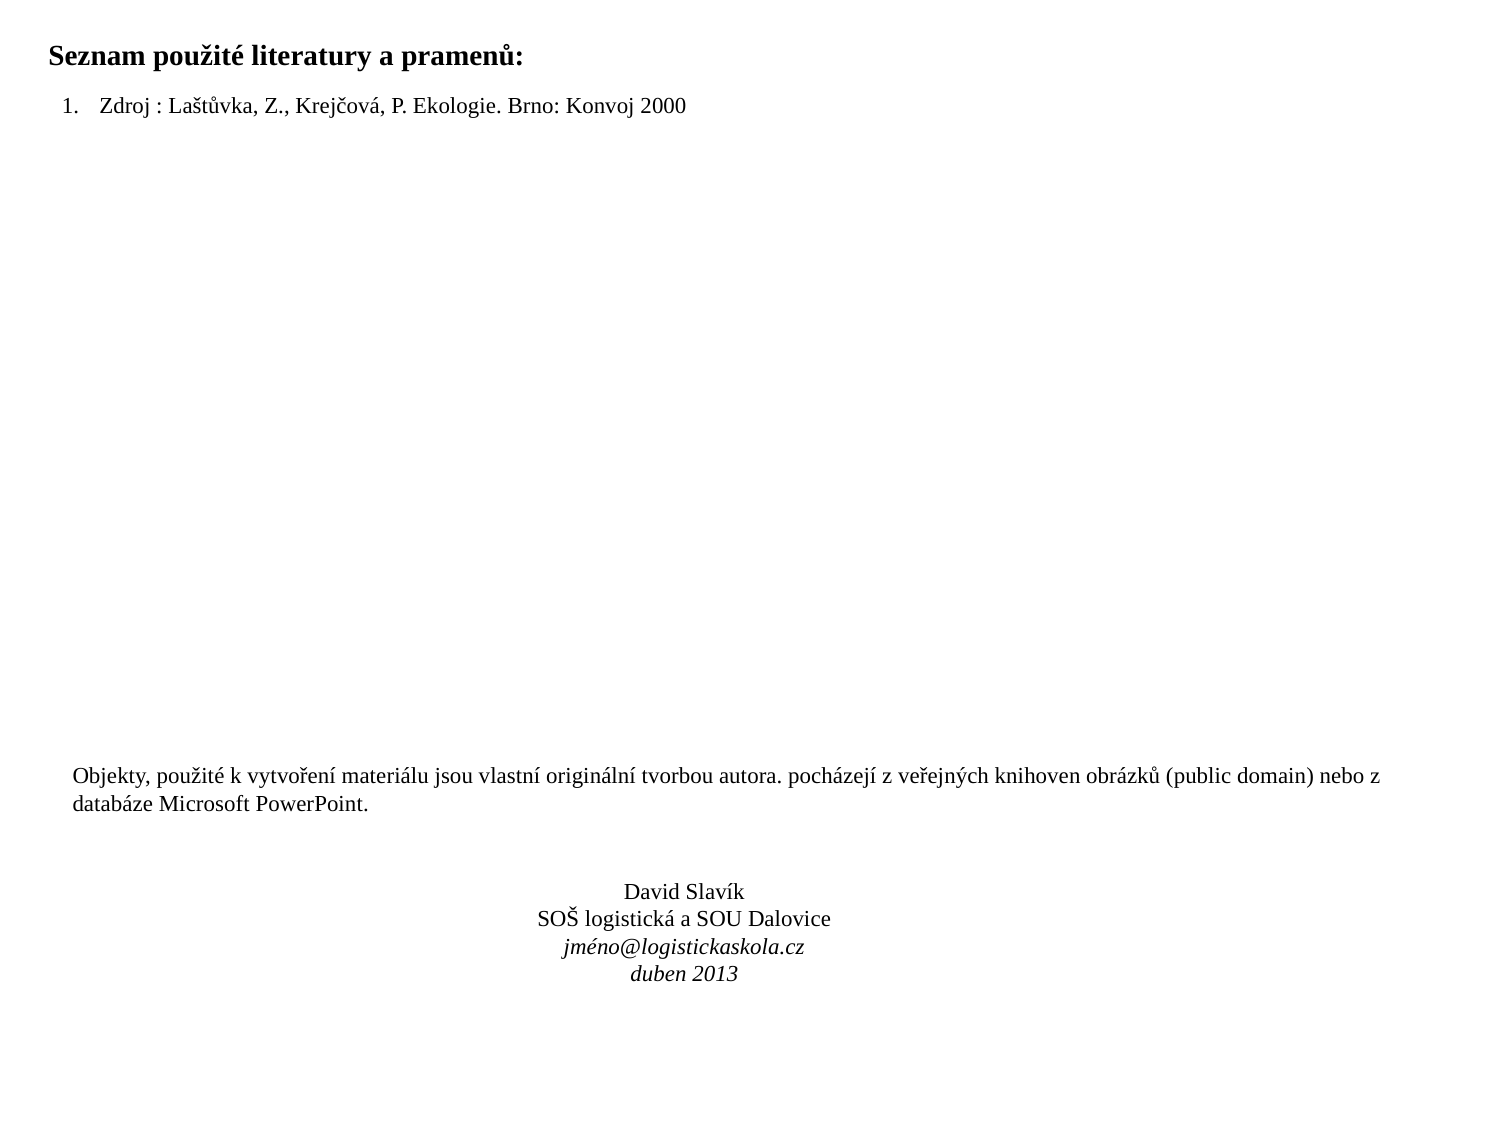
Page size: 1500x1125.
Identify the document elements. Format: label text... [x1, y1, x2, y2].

text_box Objekty, použité k vytvoření materiálu jsou vlastní originální tvorbou autora. pocházejí z veřejných knihoven obrázků (public domain) nebo z databáze Microsoft PowerPoint. [58, 753, 1442, 823]
text_box Zdroj : Laštůvka, Z., Krejčová, P. Ekologie. Brno: Konvoj 2000 [48, 84, 810, 182]
text_box David Slavík SOŠ logistická a SOU Dalovice jméno@logistickaskola.cz duben 2013 [391, 869, 977, 995]
text_box Seznam použité literatury a pramenů: [34, 29, 763, 80]
